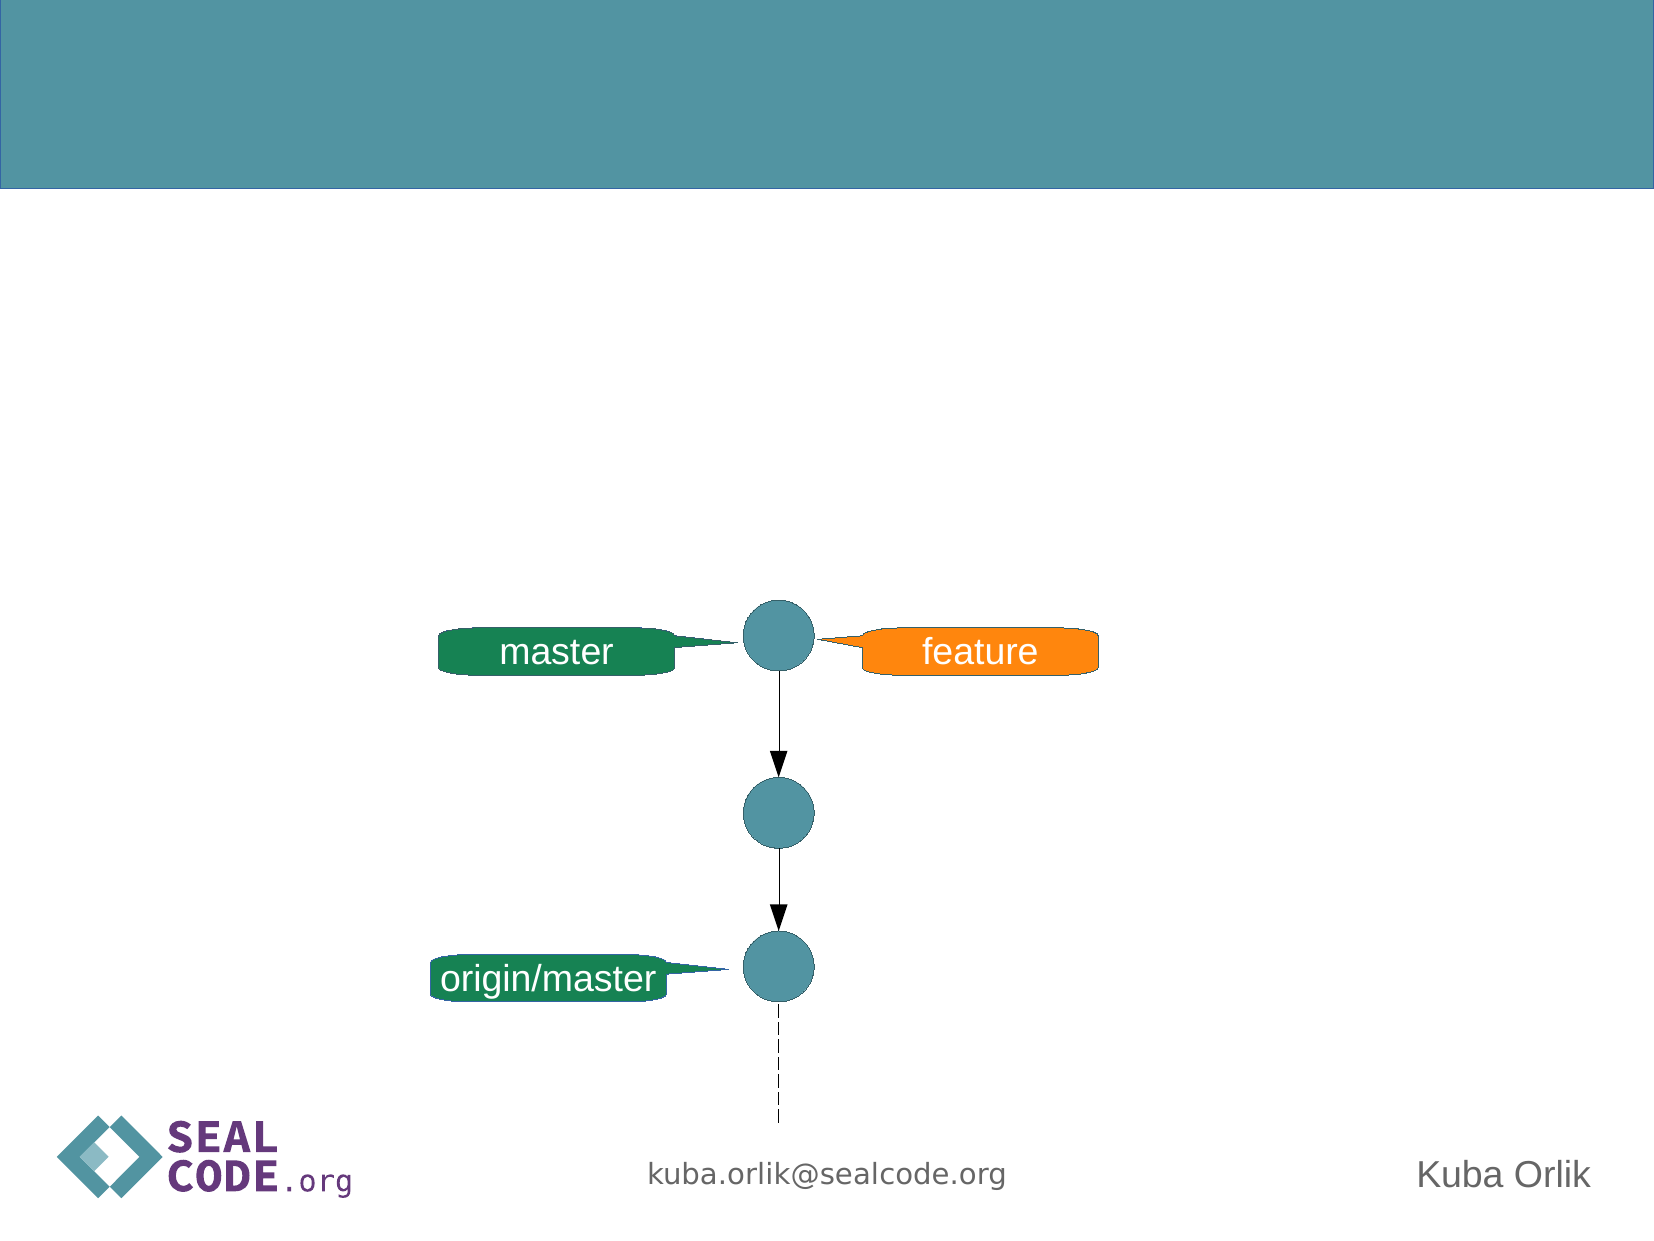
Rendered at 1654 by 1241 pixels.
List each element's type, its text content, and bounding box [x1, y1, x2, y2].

text_box origin/master [430, 954, 729, 1002]
text_box [743, 930, 815, 1002]
text_box [743, 600, 815, 671]
text_box feature [817, 627, 1099, 676]
text_box master [438, 627, 738, 676]
text_box [743, 777, 815, 849]
